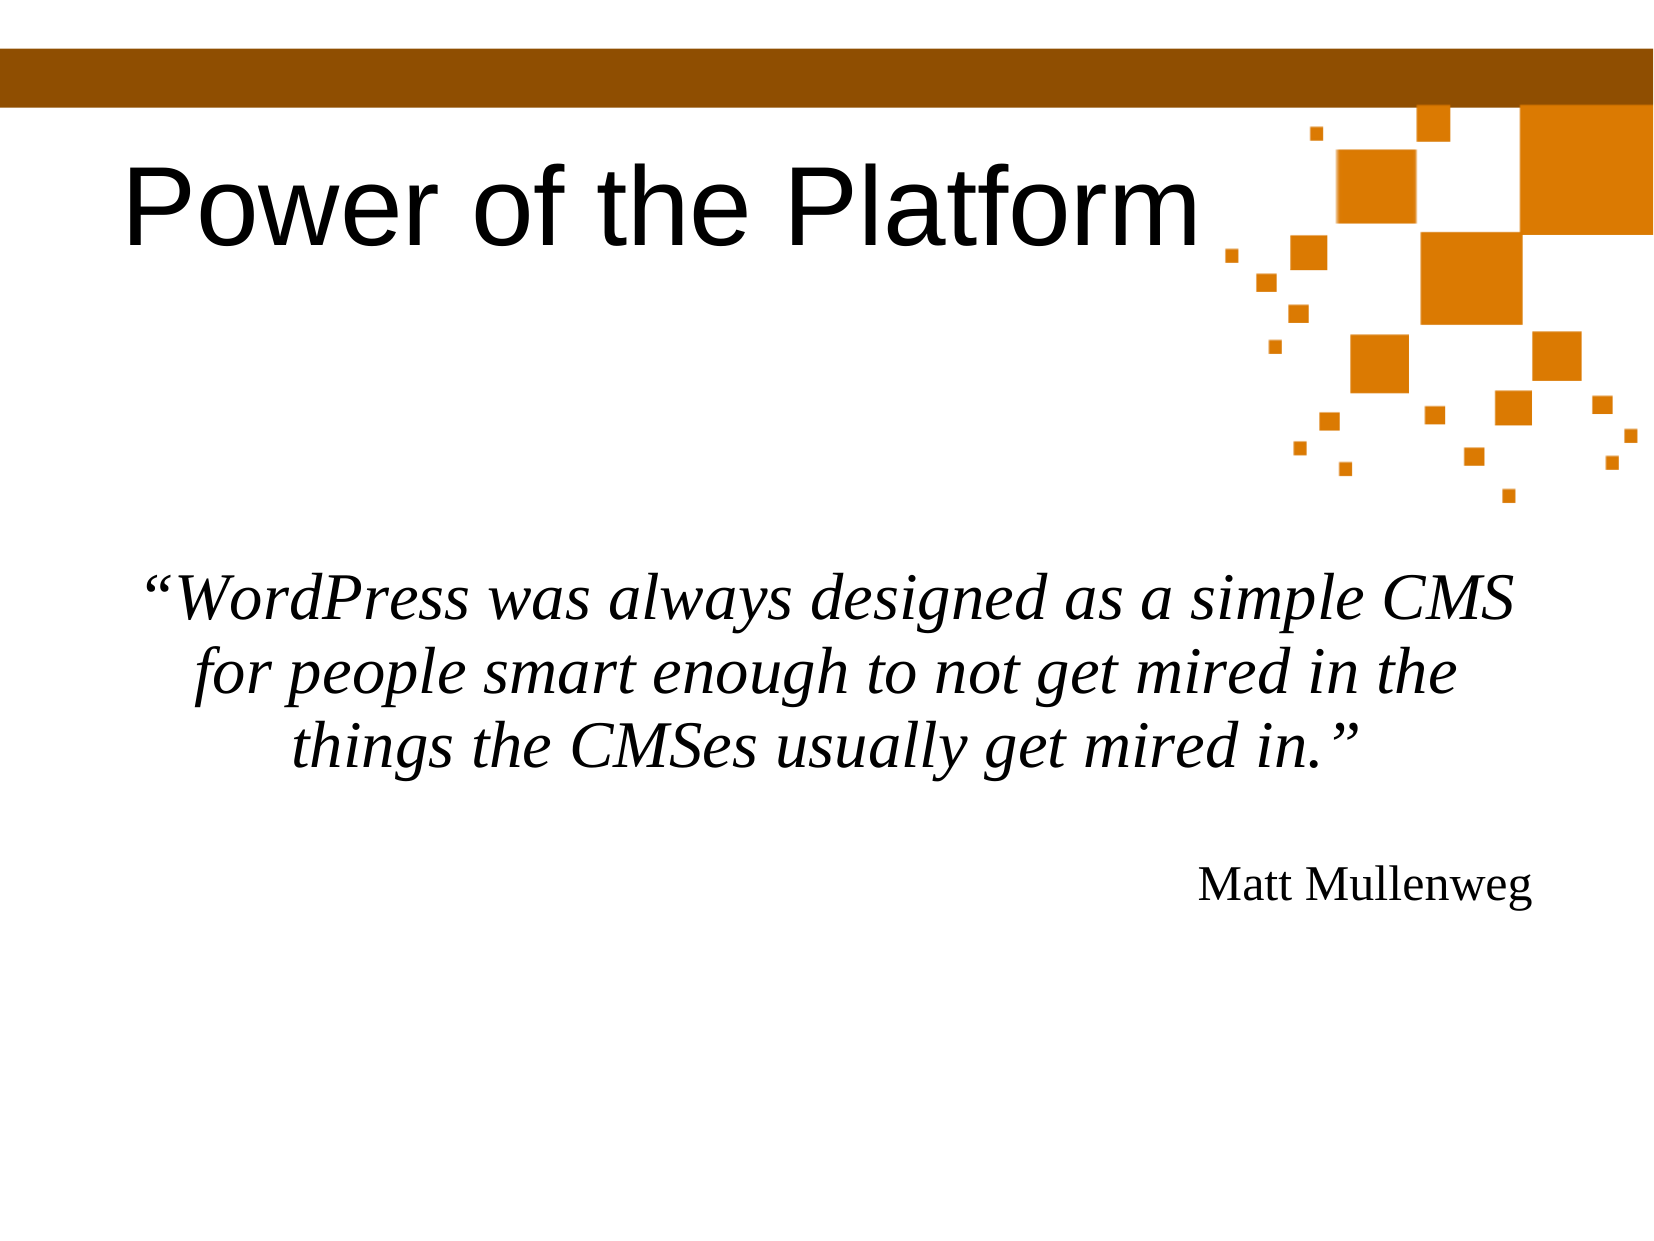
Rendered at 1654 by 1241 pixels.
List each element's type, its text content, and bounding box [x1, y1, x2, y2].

title Power of the Platform [121, 102, 1533, 311]
picture [0, 0, 1654, 1241]
subtitle “WordPress was always designed as a simple CMS for people smart enough to not get mired in the things the CMSes usually get mired in.” Matt Mullenweg [121, 344, 1533, 1127]
